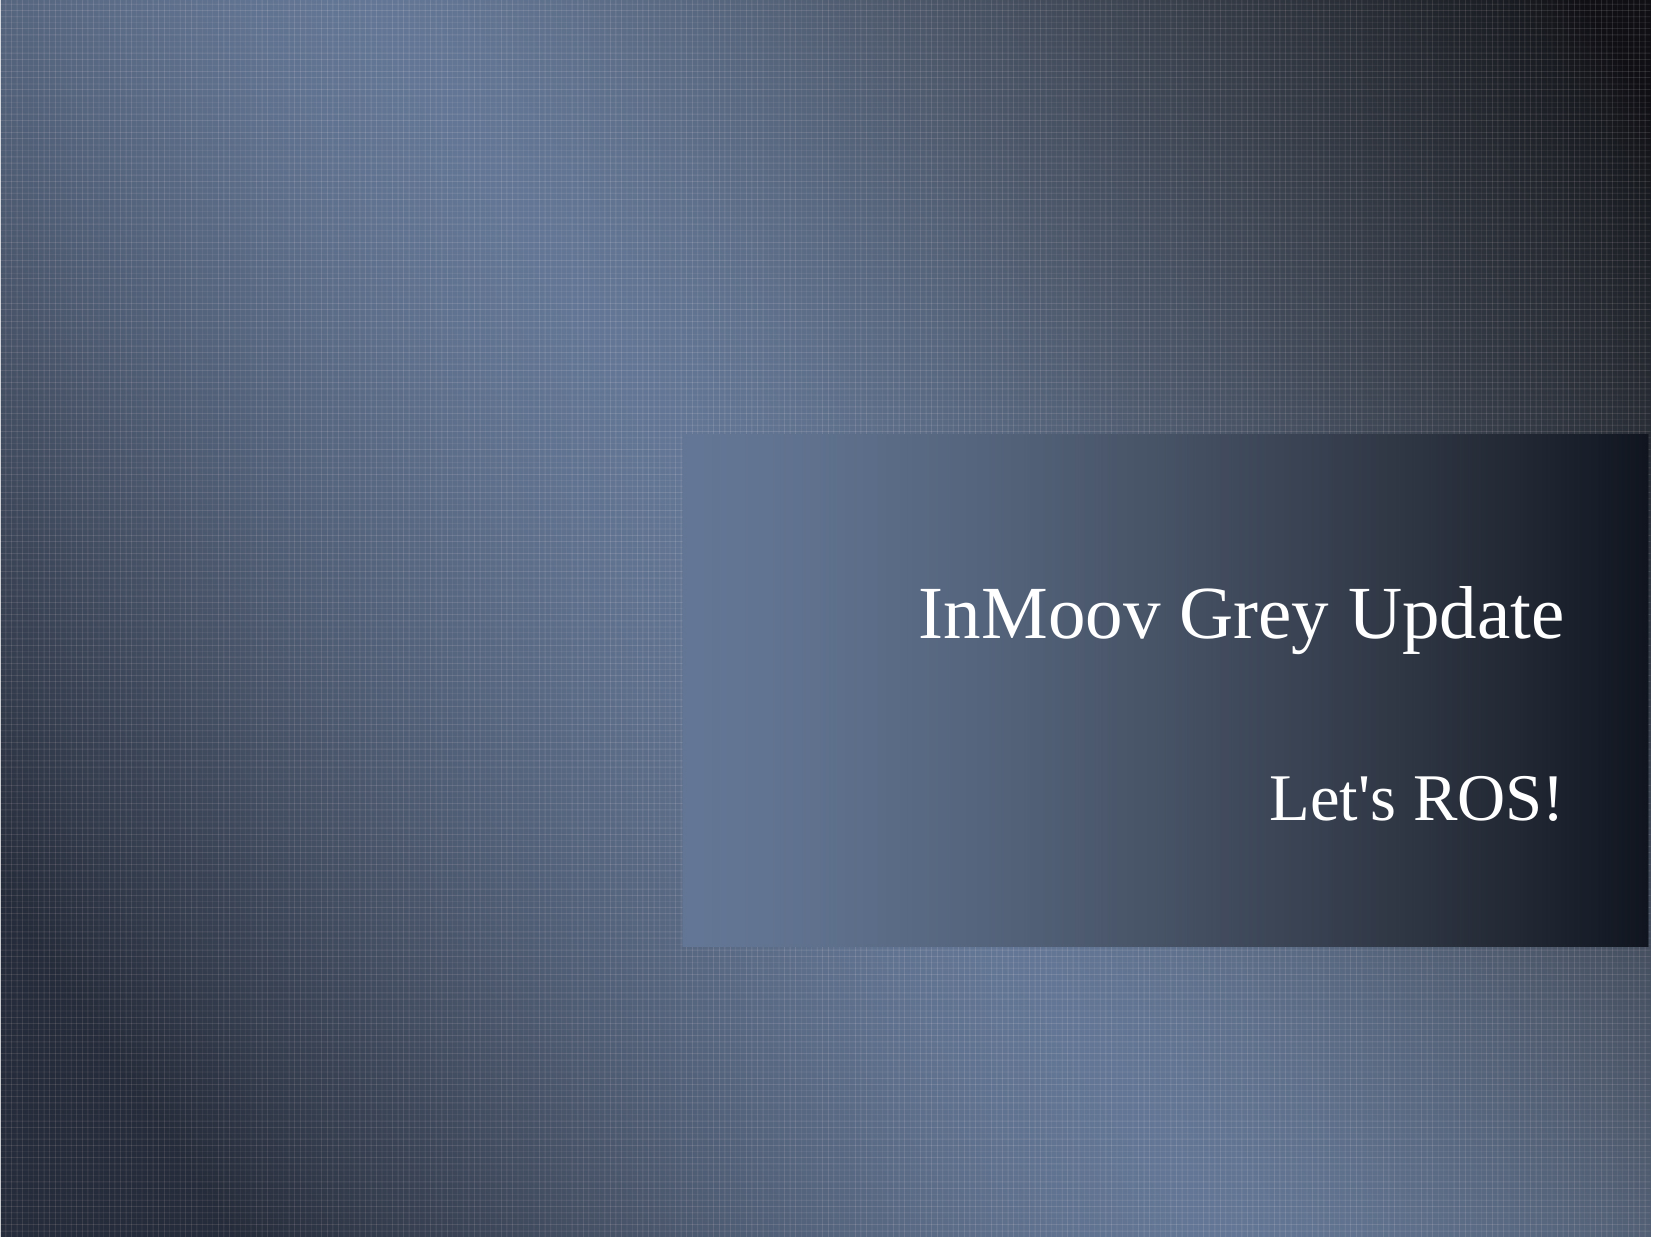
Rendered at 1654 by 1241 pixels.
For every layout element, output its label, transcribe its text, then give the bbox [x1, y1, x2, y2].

picture [0, 0, 1651, 1237]
title InMoov Grey Update [848, 538, 1565, 689]
subtitle Let's ROS! [957, 741, 1566, 854]
